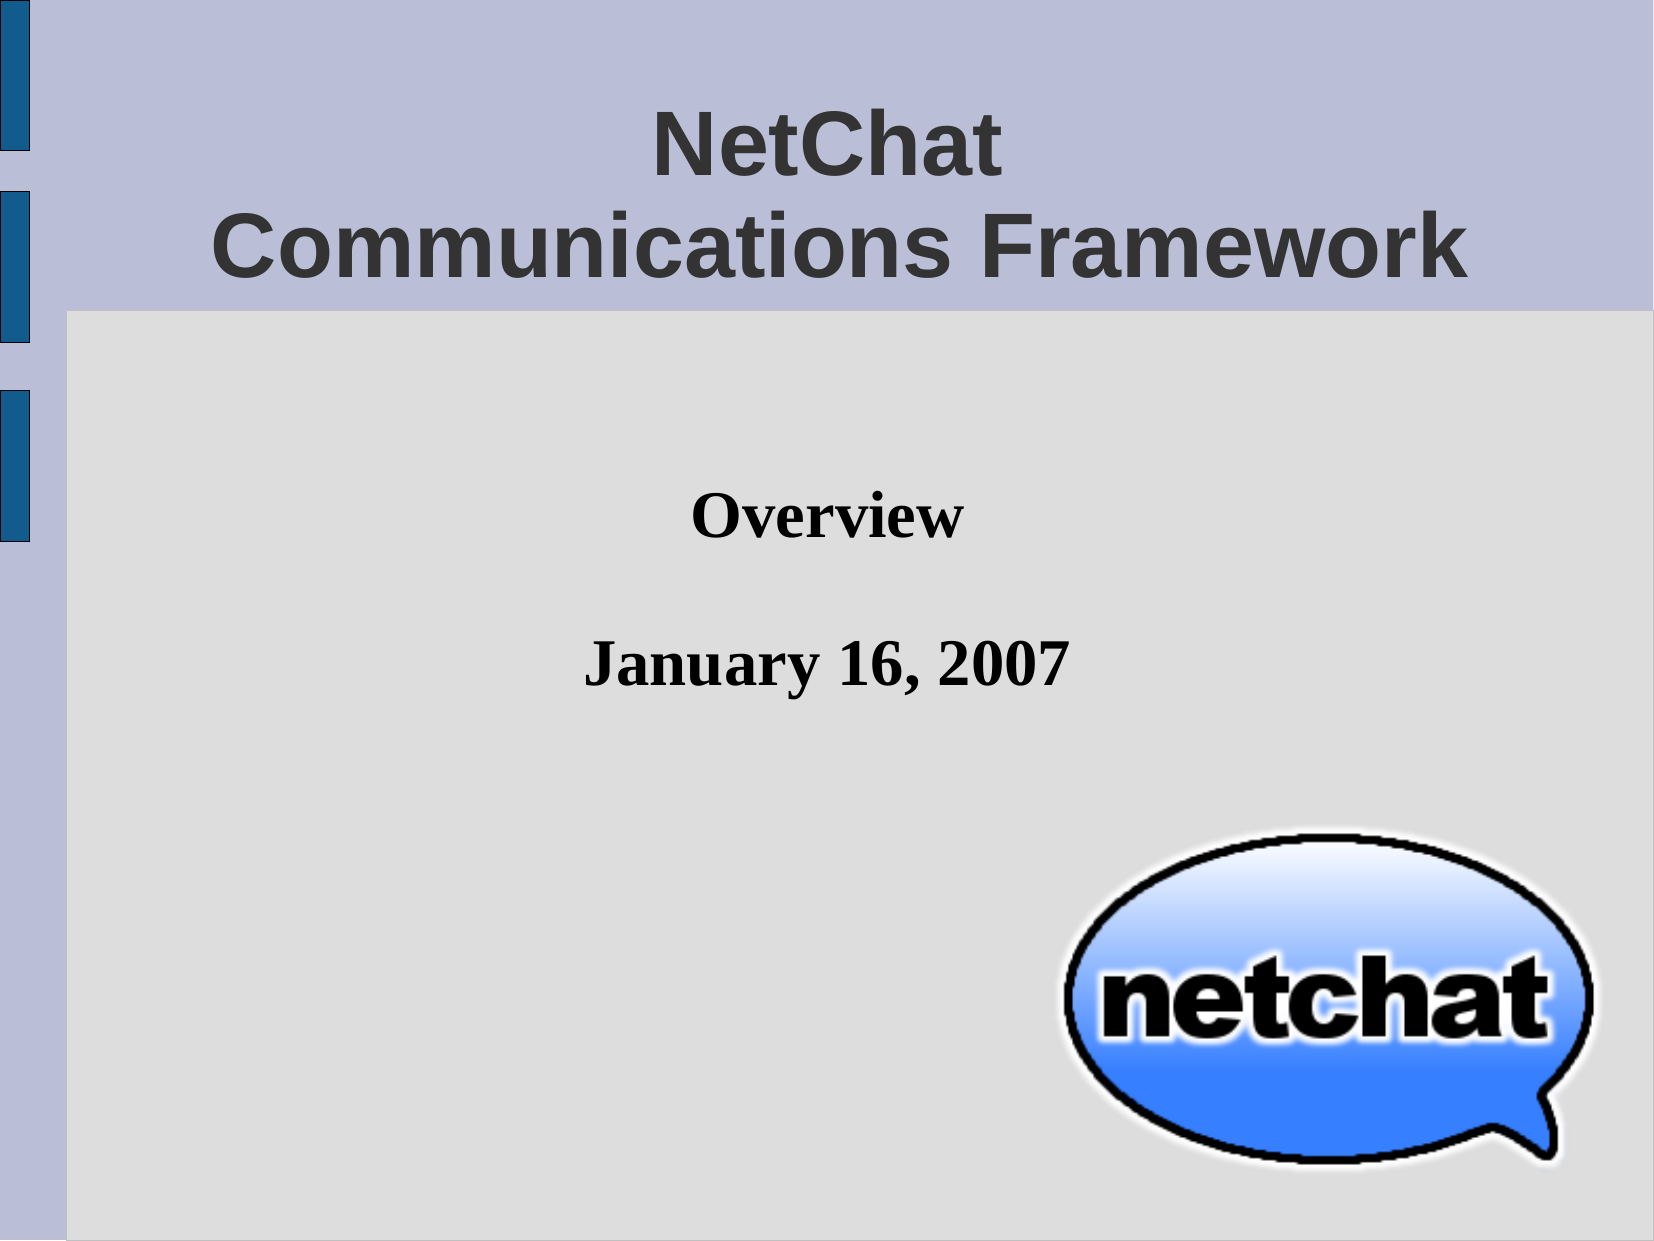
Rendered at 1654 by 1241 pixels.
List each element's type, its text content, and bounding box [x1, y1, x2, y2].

picture [1050, 824, 1613, 1200]
subtitle Overview January 16, 2007 [121, 352, 1534, 826]
title NetChat Communications Framework [121, 56, 1534, 334]
